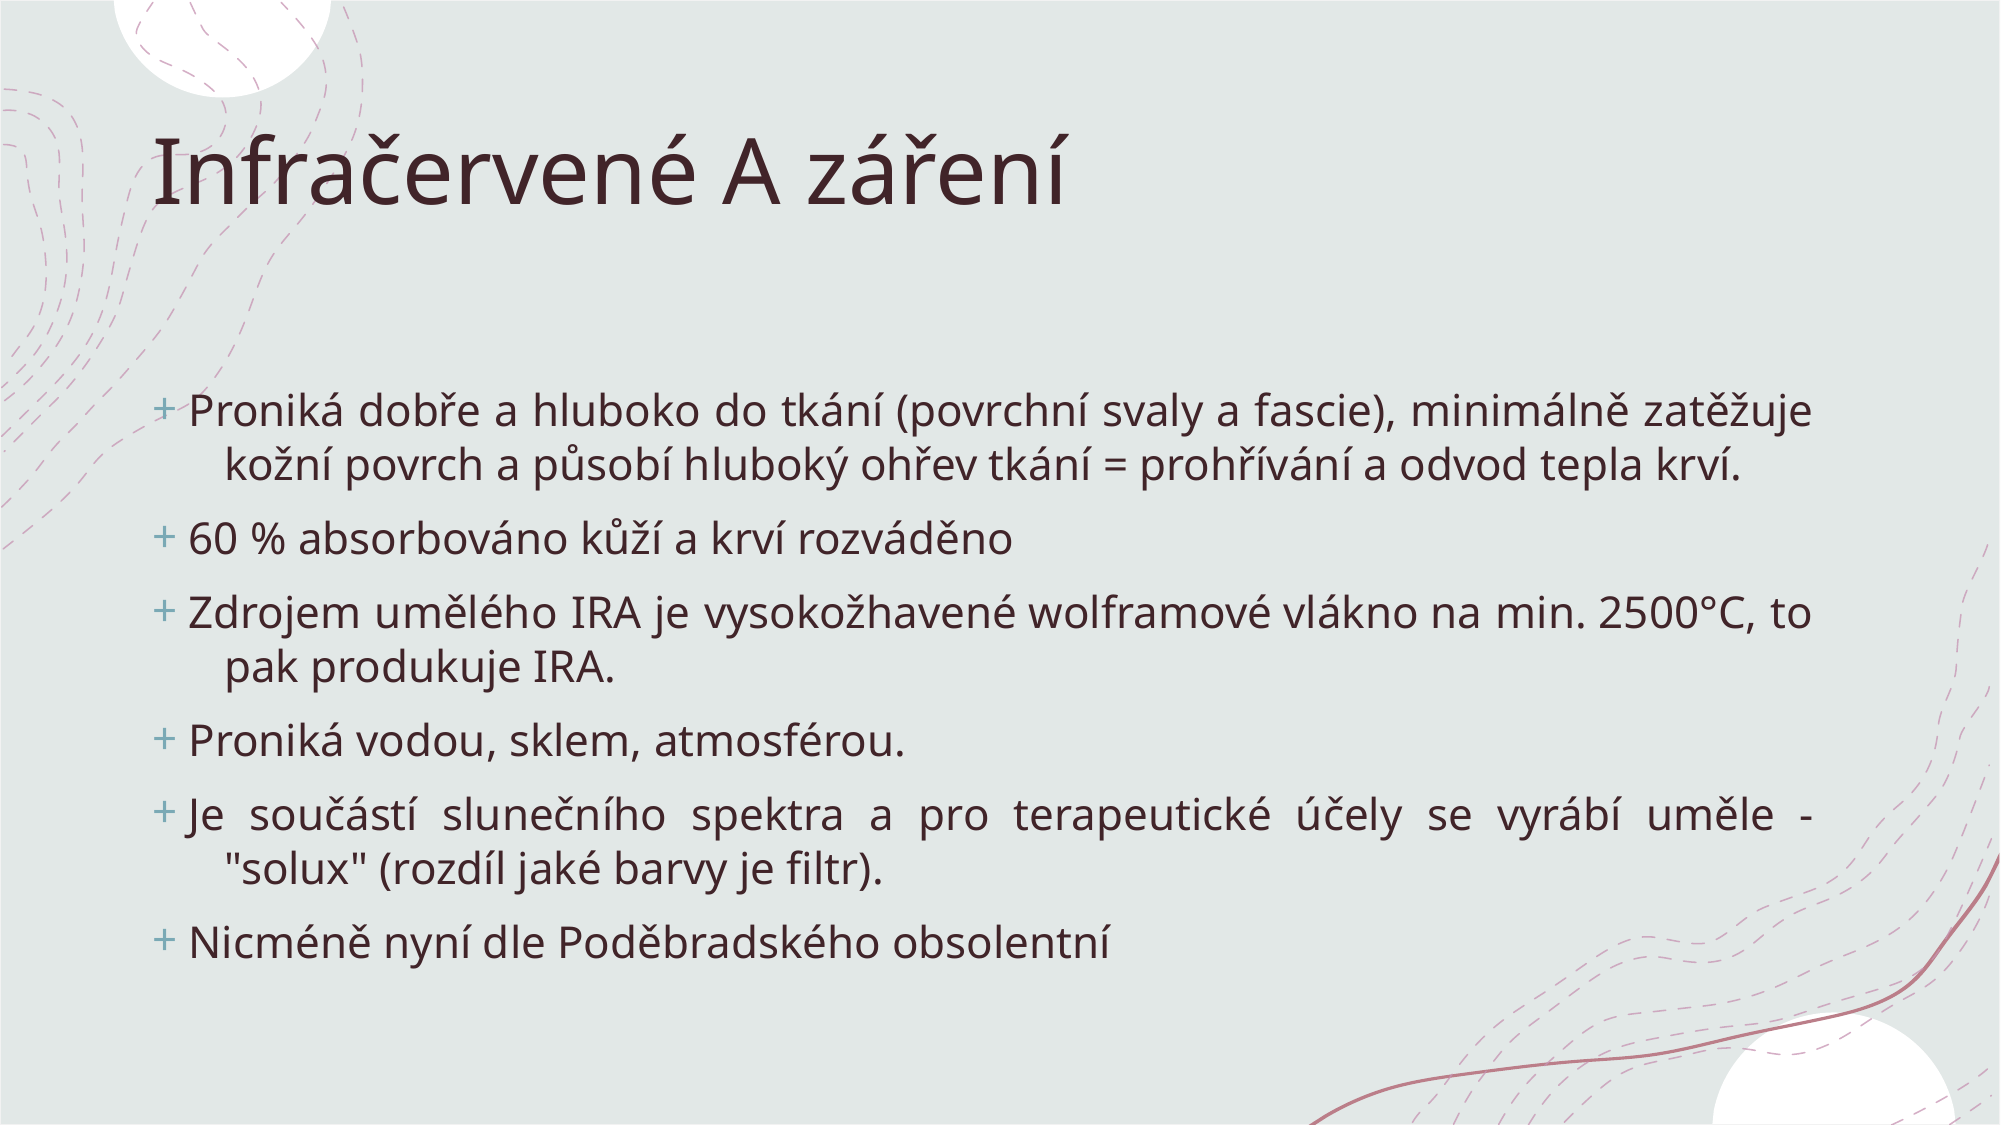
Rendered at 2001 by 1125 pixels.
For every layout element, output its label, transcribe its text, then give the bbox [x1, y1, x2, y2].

list Proniká dobře a hluboko do tkání (povrchní svaly a fascie), minimálně zatěžuje kožní povrch a působí hluboký ohřev tkání = prohřívání a odvod tepla krví. 60 % absorbováno kůží a krví rozváděno Zdrojem umělého IRA je vysokožhavené wolframové vlákno na min. 2500°C, to pak produkuje IRA. Proniká vodou, sklem, atmosférou. Je součástí slunečního spektra a pro terapeutické účely se vyrábí uměle - "solux" (rozdíl jaké barvy je filtr). Nicméně nyní dle Poděbradského obsolentní [137, 375, 1831, 1014]
title Infračervené A záření [137, 59, 1863, 278]
